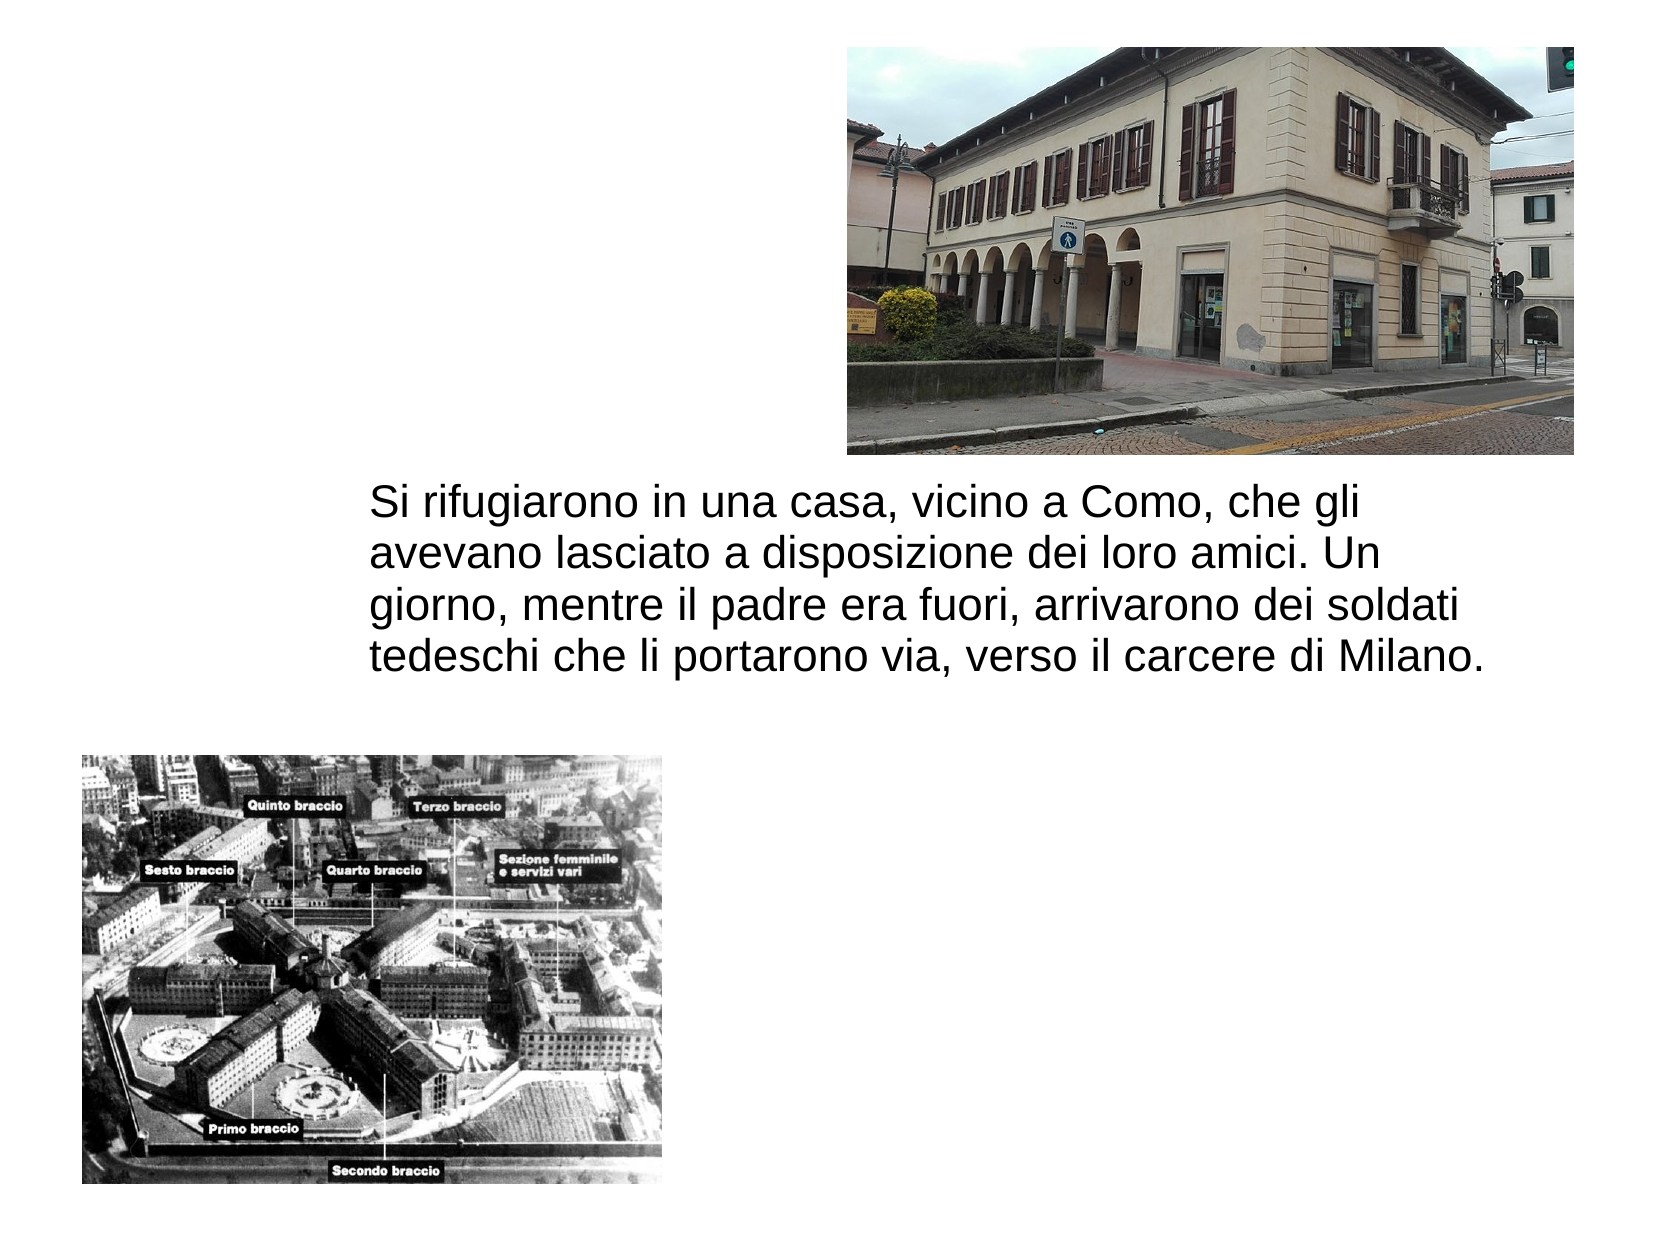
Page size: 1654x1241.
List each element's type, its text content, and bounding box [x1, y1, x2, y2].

text_box Si rifugiarono in una casa, vicino a Como, che gli avevano lasciato a disposizione dei loro amici. Un giorno, mentre il padre era fuori, arrivarono dei soldati tedeschi che li portarono via, verso il carcere di Milano. [354, 468, 1521, 697]
picture [82, 755, 662, 1184]
picture [847, 47, 1574, 455]
